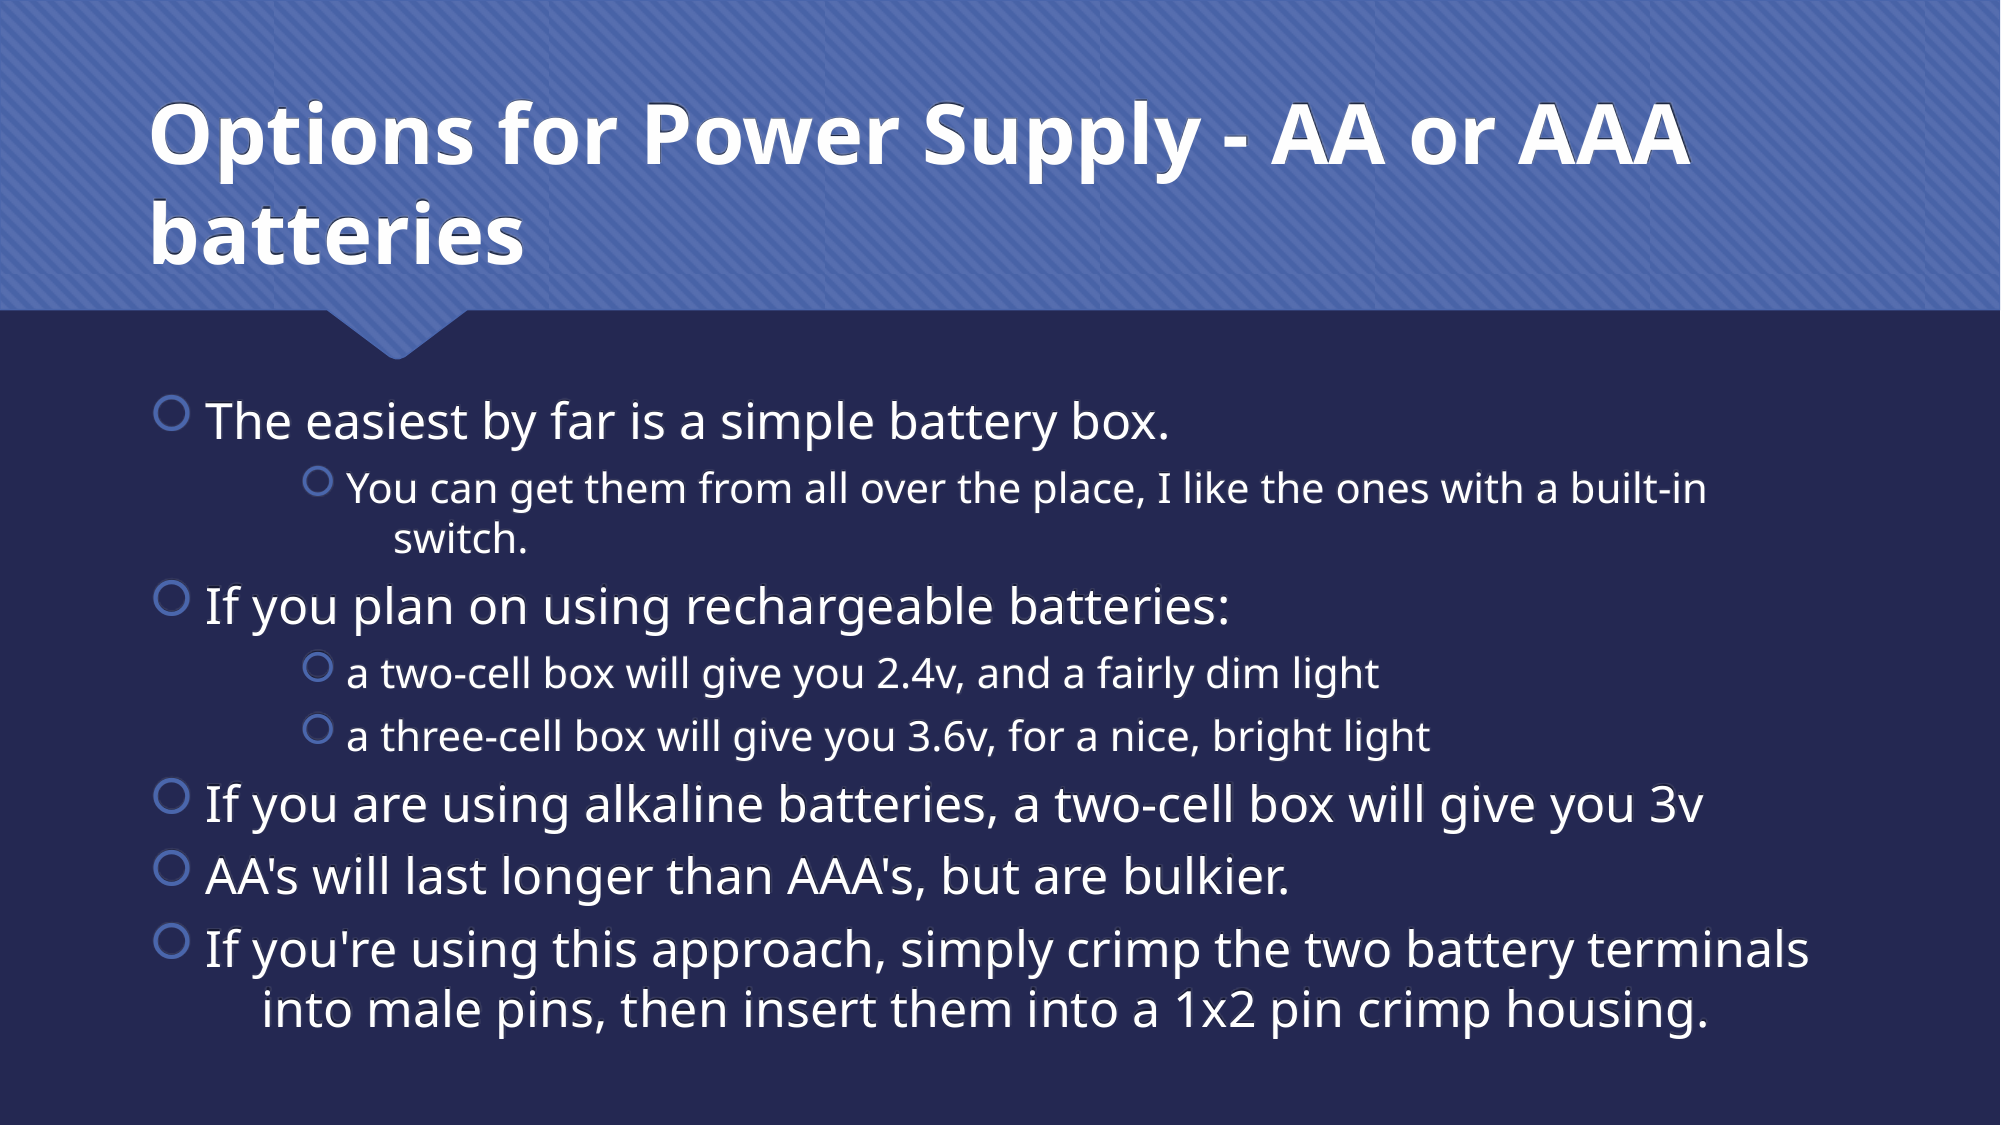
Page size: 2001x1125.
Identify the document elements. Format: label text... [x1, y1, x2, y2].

list The easiest by far is a simple battery box. You can get them from all over the place, I like the ones with a built-in switch. If you plan on using rechargeable batteries: a two-cell box will give you 2.4v, and a fairly dim light a three-cell box will give you 3.6v, for a nice, bright light If you are using alkaline batteries, a two-cell box will give you 3v AA's will last longer than AAA's, but are bulkier. If you're using this approach, simply crimp the two battery terminals into male pins, then insert them into a 1x2 pin crimp housing. [134, 364, 1866, 1063]
title Options for Power Supply - AA or AAA batteries [132, 73, 1868, 233]
